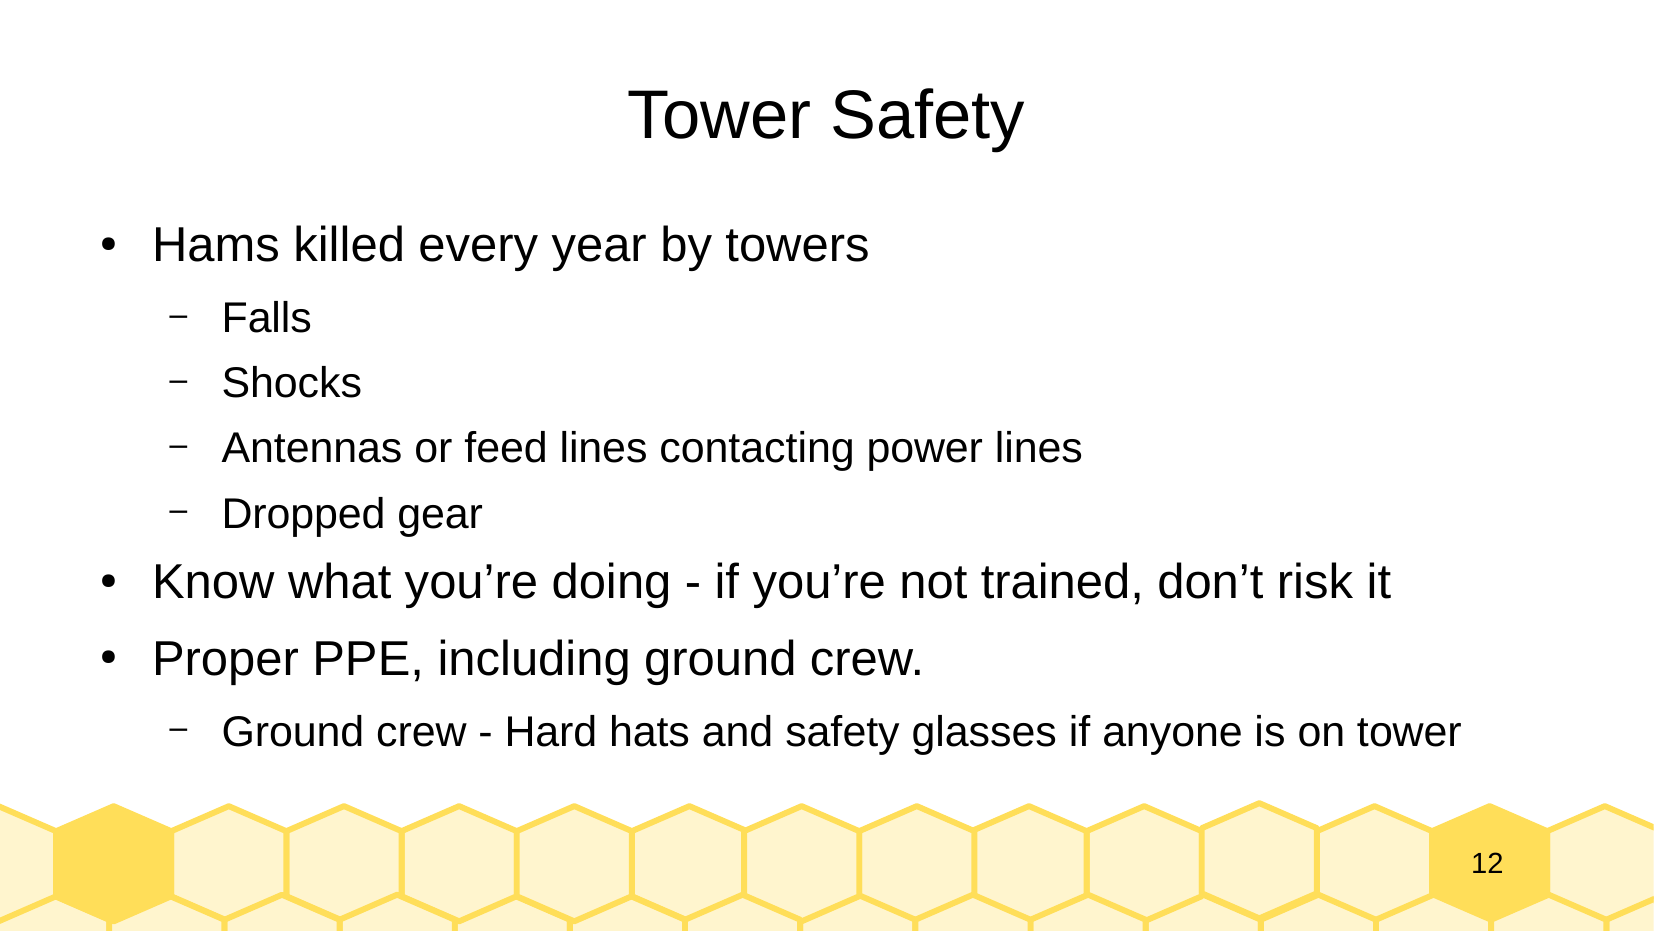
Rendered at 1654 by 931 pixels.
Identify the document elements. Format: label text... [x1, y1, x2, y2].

list Hams killed every year by towers Falls Shocks Antennas or feed lines contacting power lines Dropped gear Know what you’re doing - if you’re not trained, don’t risk it Proper PPE, including ground crew. Ground crew - Hard hats and safety glasses if anyone is on tower [82, 217, 1571, 758]
title Tower Safety [82, 37, 1571, 193]
